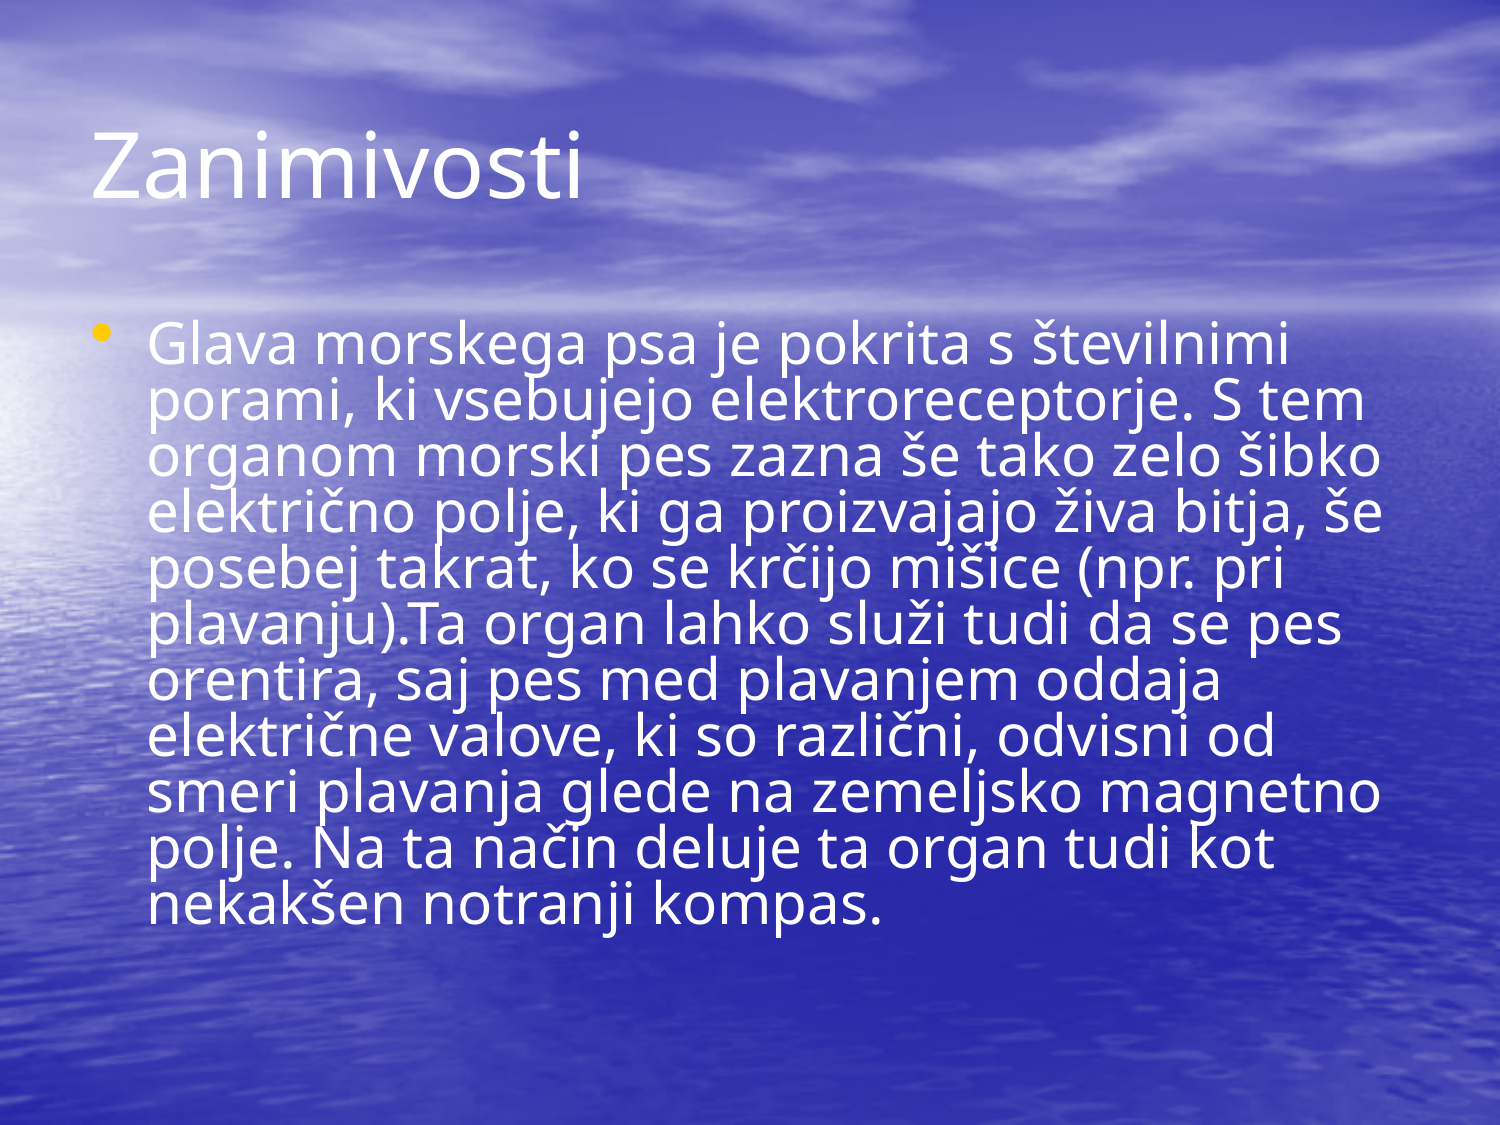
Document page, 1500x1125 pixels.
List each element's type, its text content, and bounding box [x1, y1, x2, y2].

picture [0, 0, 1500, 1125]
title Zanimivosti [75, 47, 1425, 275]
list Glava morskega psa je pokrita s številnimi porami, ki vsebujejo elektroreceptorje. S tem organom morski pes zazna še tako zelo šibko električno polje, ki ga proizvajajo živa bitja, še posebej takrat, ko se krčijo mišice (npr. pri plavanju).Ta organ lahko služi tudi da se pes orentira, saj pes med plavanjem oddaja električne valove, ki so različni, odvisni od smeri plavanja glede na zemeljsko magnetno polje. Na ta način deluje ta organ tudi kot nekakšen notranji kompas. [75, 312, 1425, 988]
